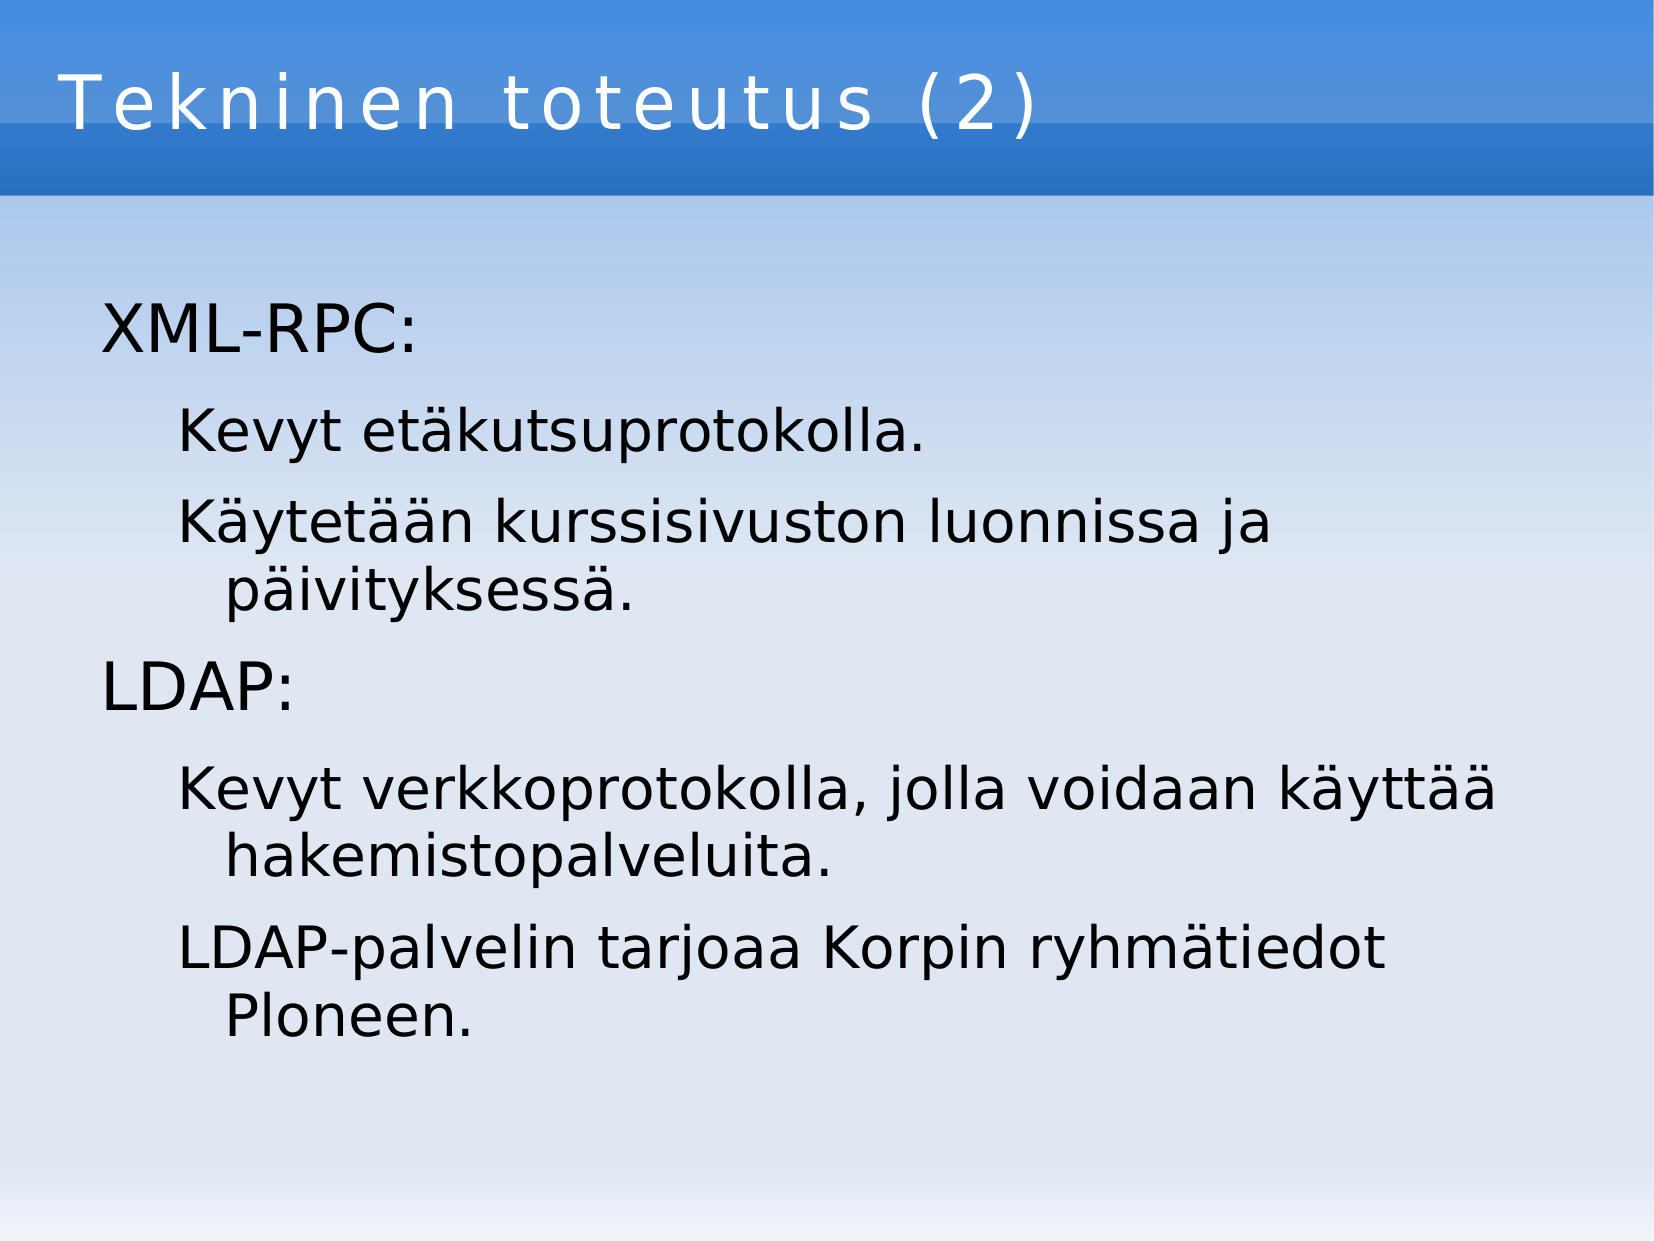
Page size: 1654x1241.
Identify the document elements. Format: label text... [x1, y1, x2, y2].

list XML-RPC: Kevyt etäkutsuprotokolla. Käytetään kurssisivuston luonnissa ja päivityksessä. LDAP: Kevyt verkkoprotokolla, jolla voidaan käyttää hakemistopalveluita. LDAP-palvelin tarjoaa Korpin ryhmätiedot Ploneen. [82, 290, 1571, 1094]
title Tekninen toteutus (2) [59, 36, 1270, 171]
picture [0, 0, 1654, 1241]
